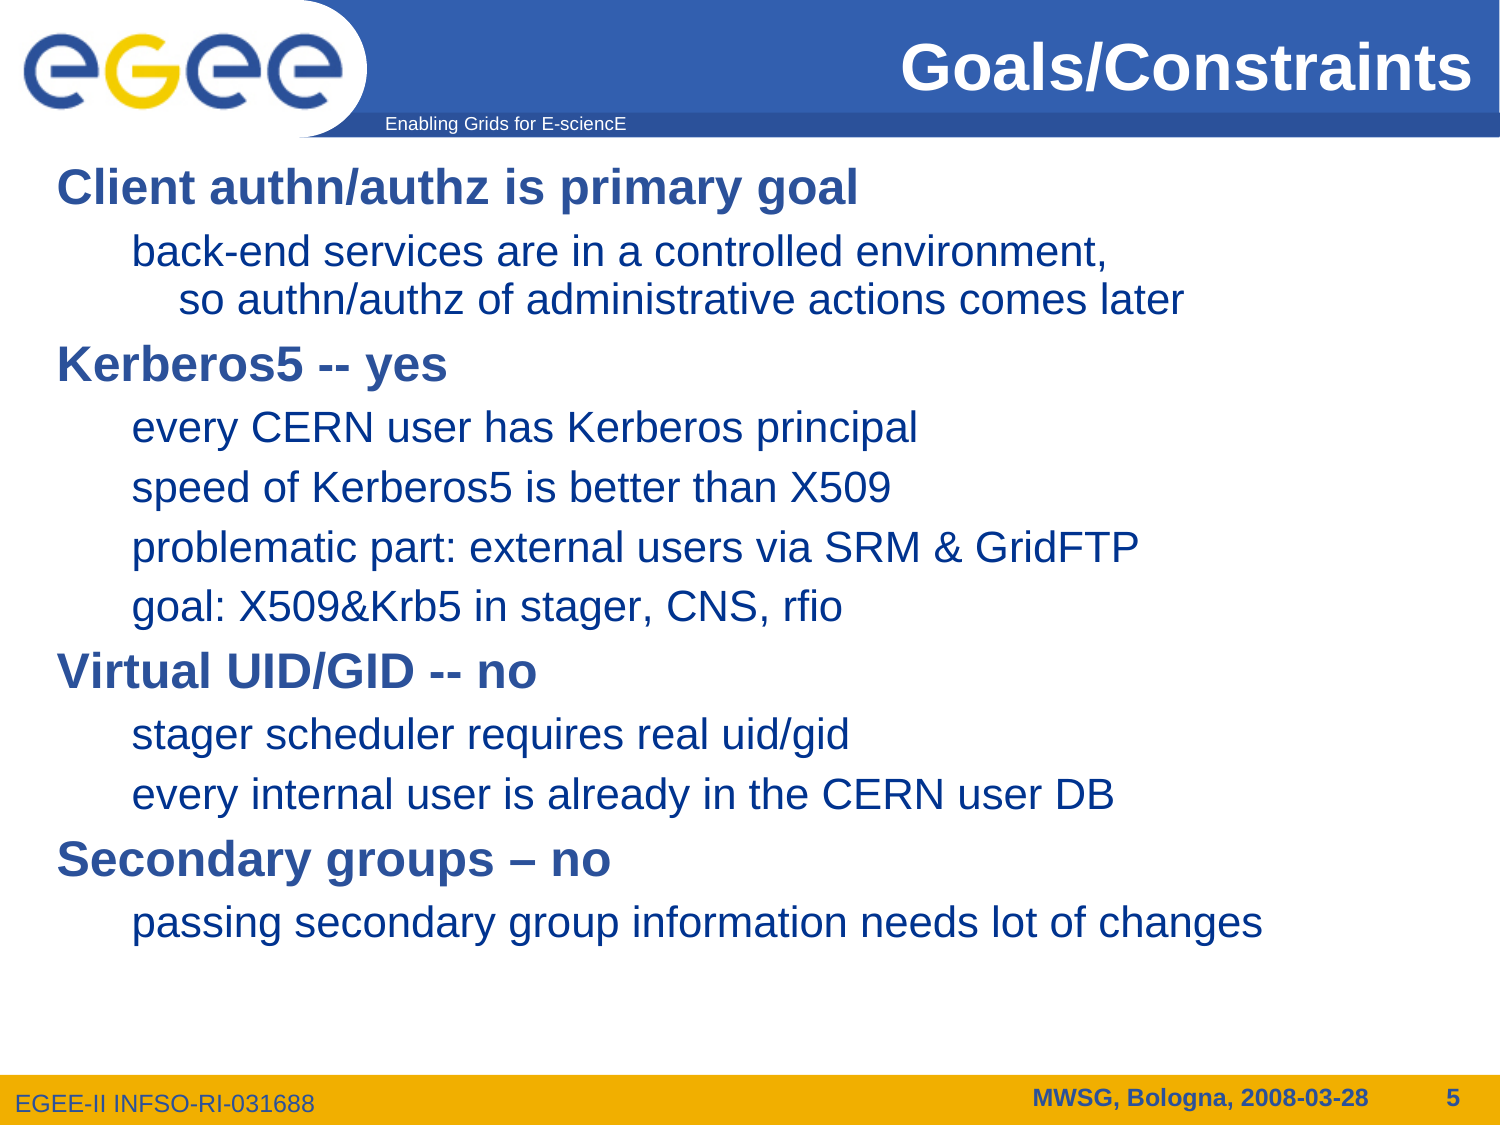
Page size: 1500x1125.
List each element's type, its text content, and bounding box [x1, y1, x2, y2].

list Client authn/authz is primary goal back-end services are in a controlled environment, so authn/authz of administrative actions comes later Kerberos5 -- yes every CERN user has Kerberos principal speed of Kerberos5 is better than X509 problematic part: external users via SRM & GridFTP goal: X509&Krb5 in stager, CNS, rfio Virtual UID/GID -- no stager scheduler requires real uid/gid every internal user is already in the CERN user DB Secondary groups – no passing secondary group information needs lot of changes [56, 159, 1466, 1036]
picture [18, 30, 349, 112]
title Goals/Constraints [369, 18, 1475, 117]
